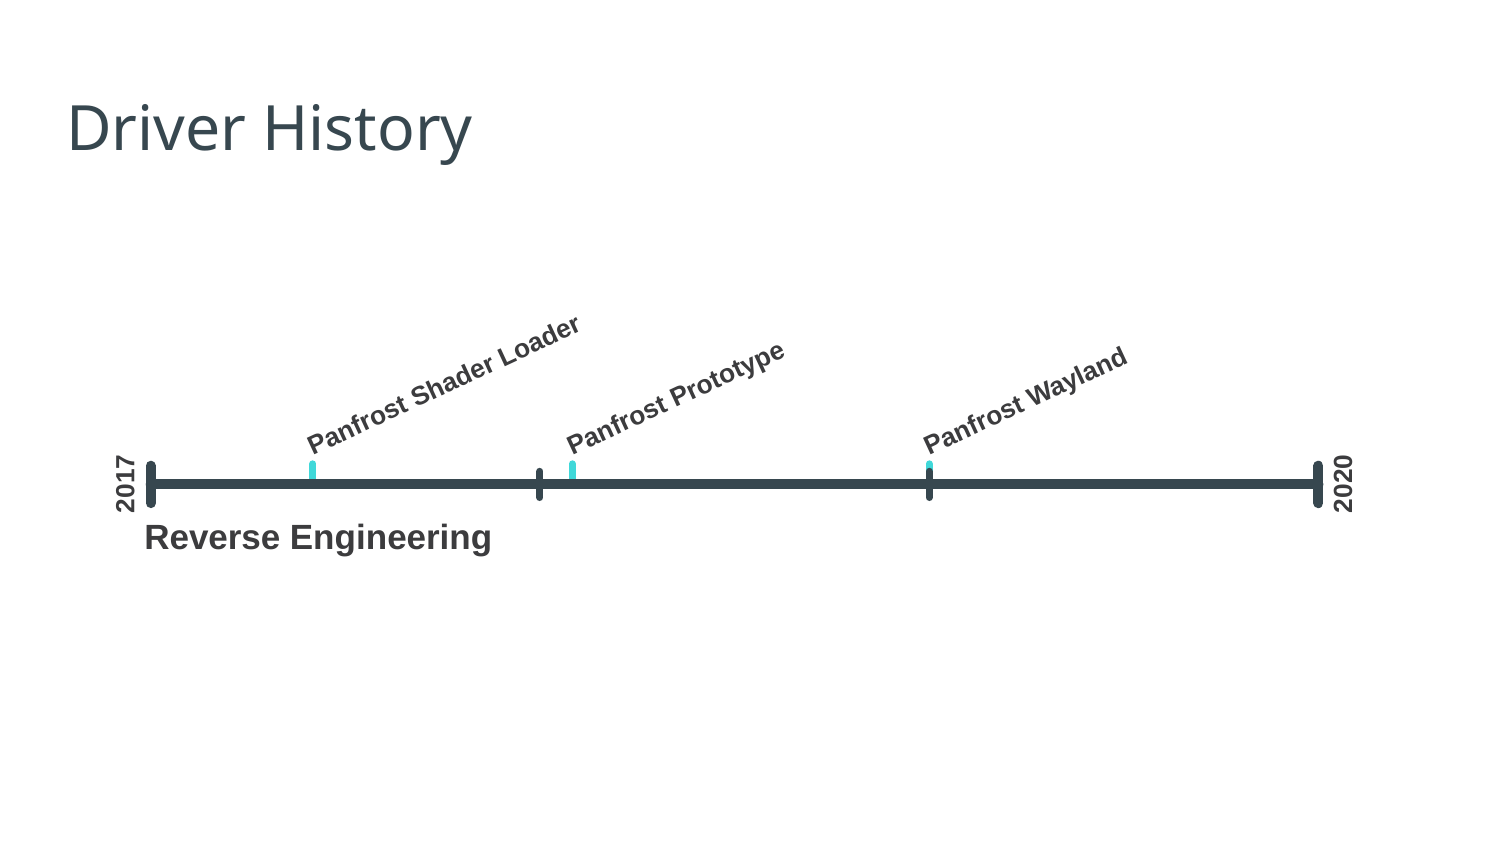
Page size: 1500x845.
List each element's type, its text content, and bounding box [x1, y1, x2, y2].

title Driver History [51, 72, 1449, 167]
picture [100, 265, 1500, 579]
